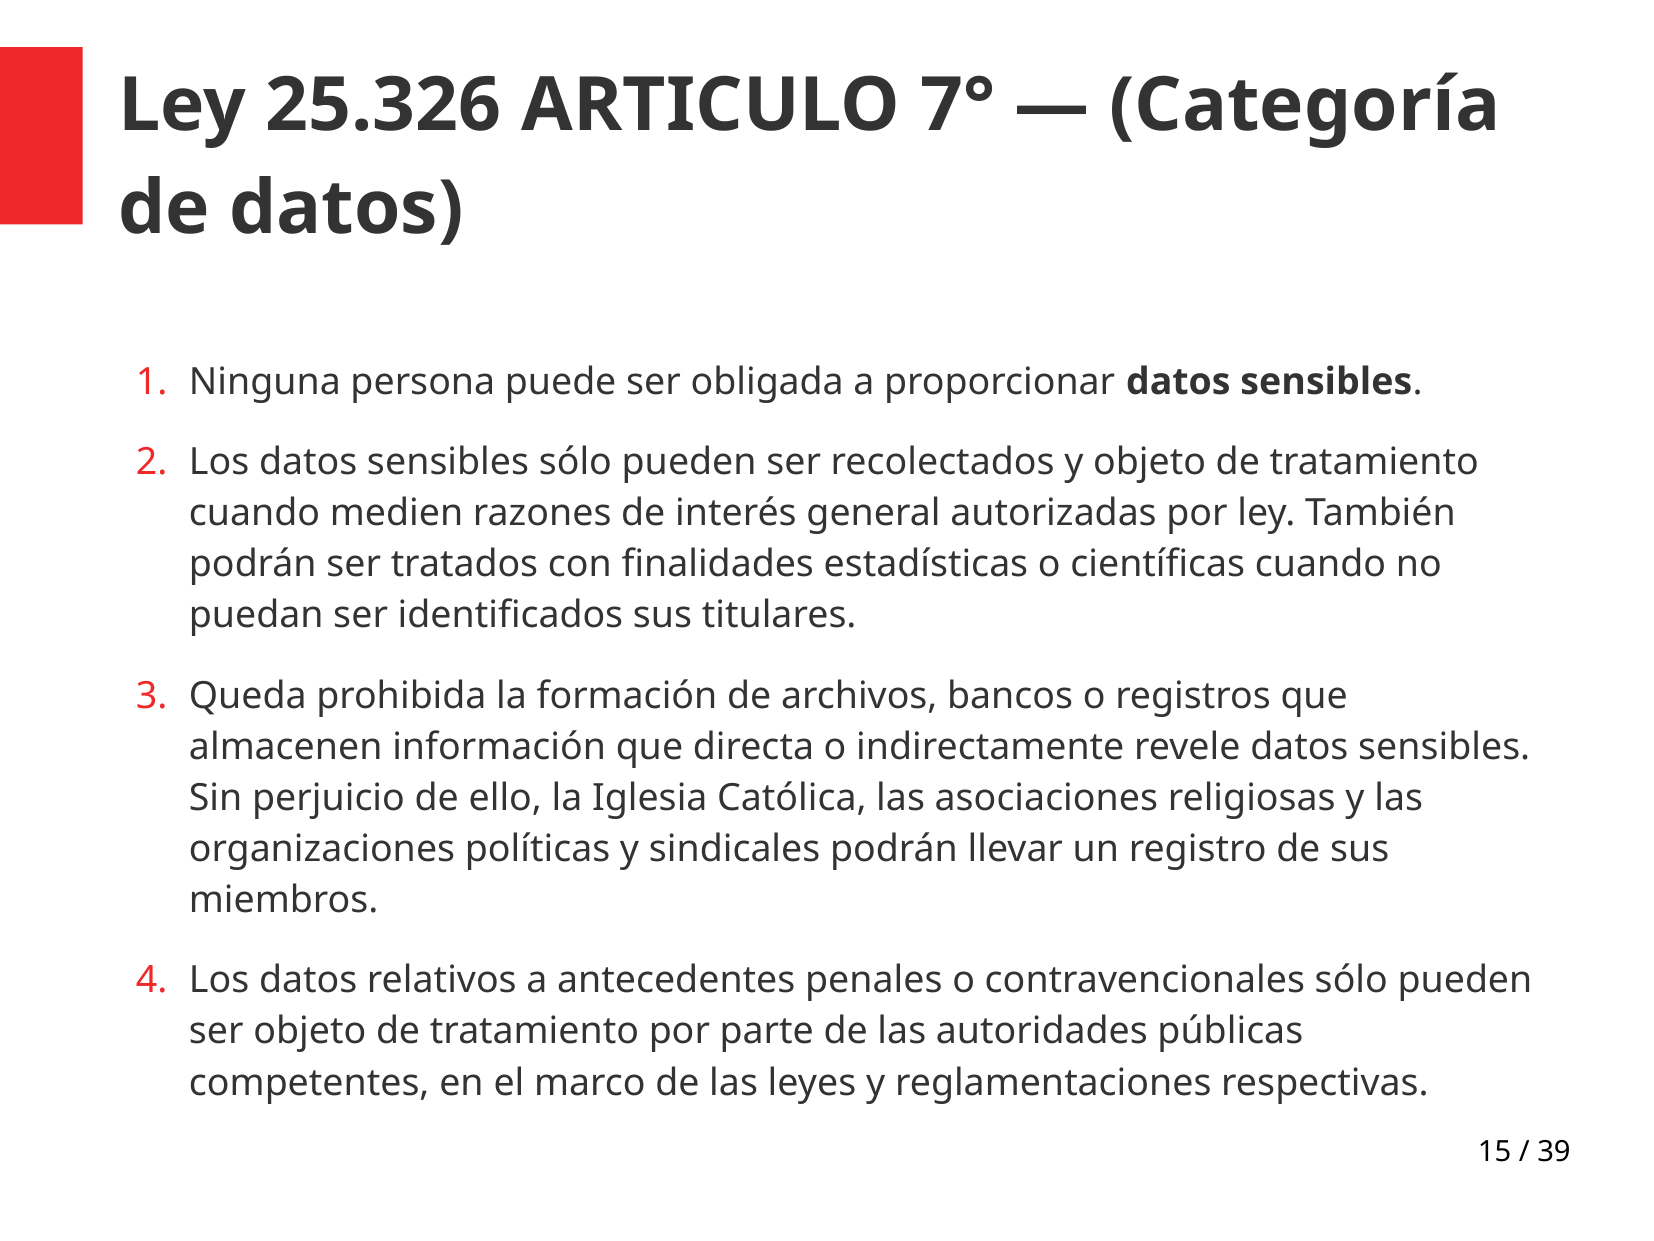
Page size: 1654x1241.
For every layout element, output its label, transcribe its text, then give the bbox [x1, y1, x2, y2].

title Ley 25.326 ARTICULO 7° — (Categoría de datos) [118, 49, 1571, 257]
list Ninguna persona puede ser obligada a proporcionar datos sensibles. Los datos sensibles sólo pueden ser recolectados y objeto de tratamiento cuando medien razones de interés general autorizadas por ley. También podrán ser tratados con finalidades estadísticas o científicas cuando no puedan ser identificados sus titulares. Queda prohibida la formación de archivos, bancos o registros que almacenen información que directa o indirectamente revele datos sensibles. Sin perjuicio de ello, la Iglesia Católica, las asociaciones religiosas y las organizaciones políticas y sindicales podrán llevar un registro de sus miembros. Los datos relativos a antecedentes penales o contravencionales sólo pueden ser objeto de tratamiento por parte de las autoridades públicas competentes, en el marco de las leyes y reglamentaciones respectivas. [118, 354, 1536, 1053]
